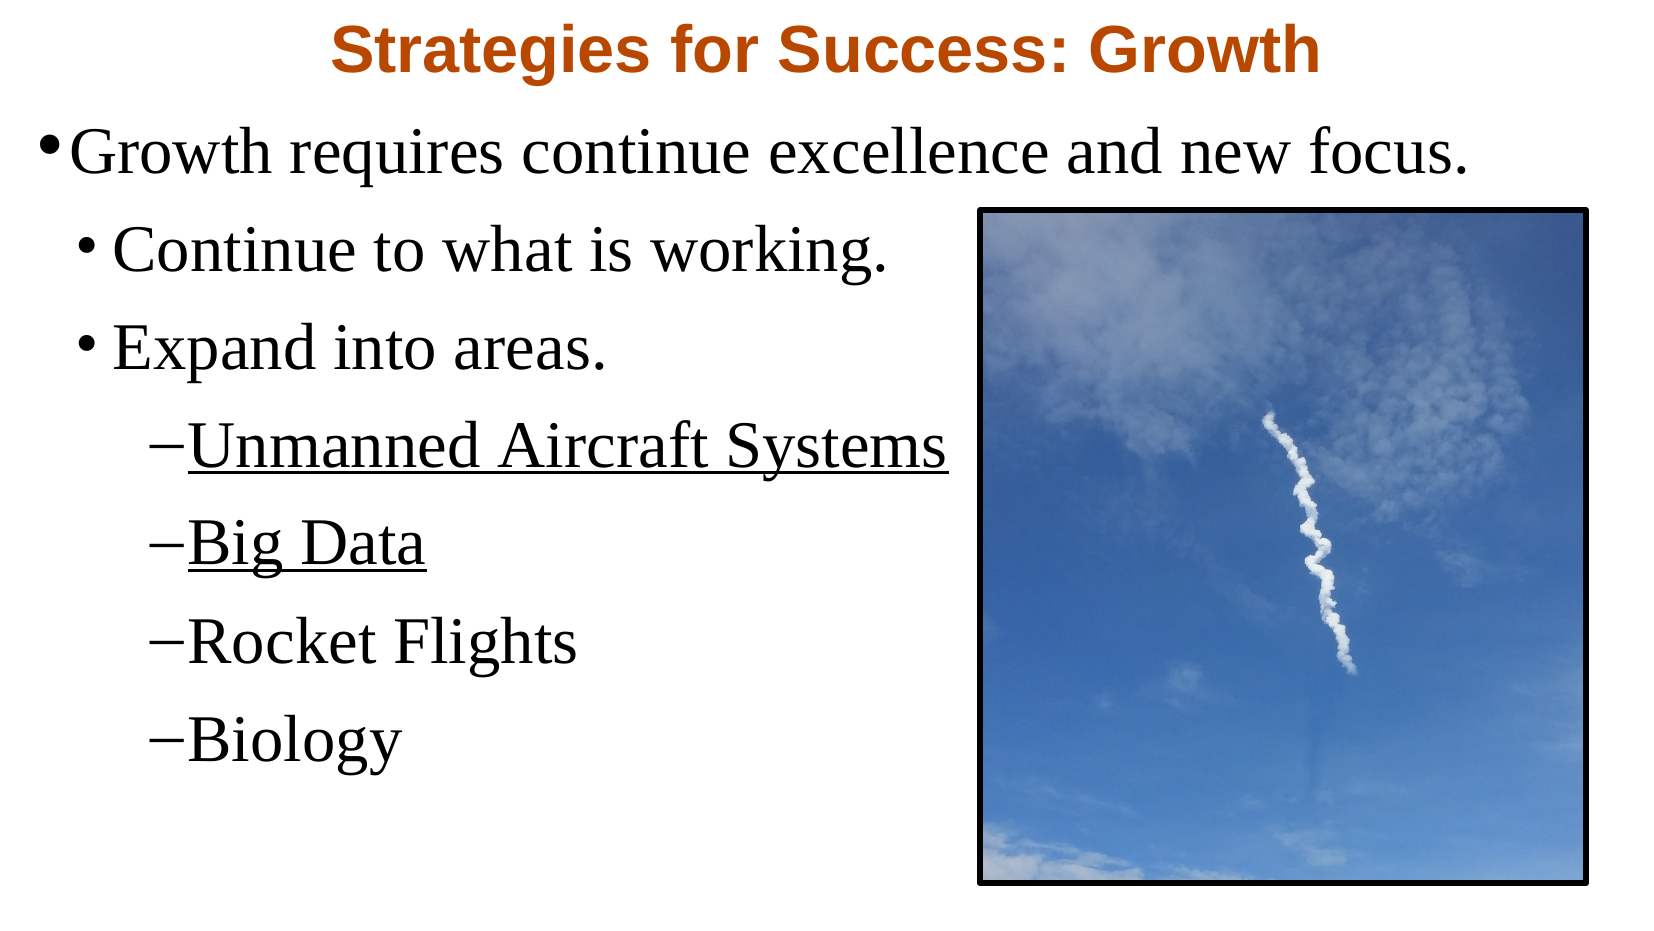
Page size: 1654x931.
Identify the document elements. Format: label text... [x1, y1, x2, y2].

picture [982, 213, 1583, 881]
text_box Growth requires continue excellence and new focus. Continue to what is working. Expand into areas. Unmanned Aircraft Systems Big Data Rocket Flights Biology [0, 106, 1654, 901]
text_box Strategies for Success: Growth [0, 1, 1654, 100]
